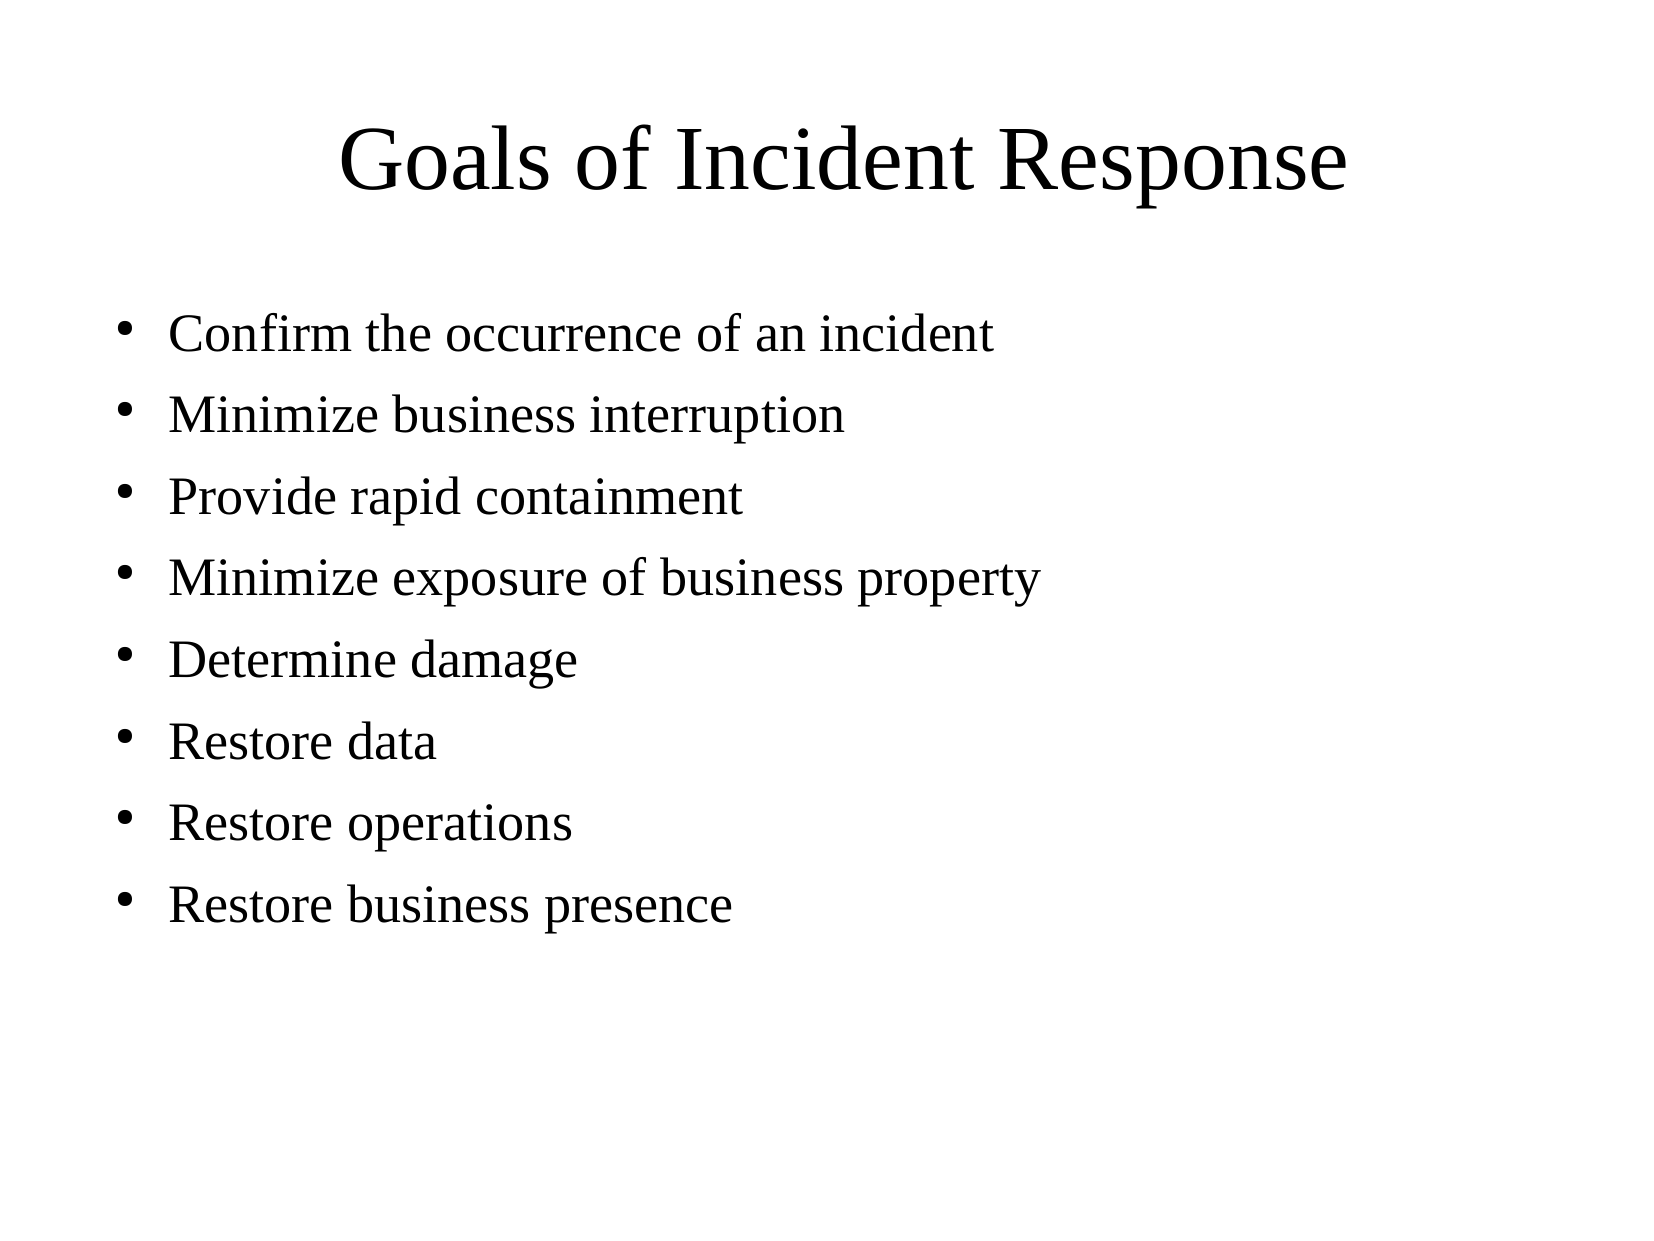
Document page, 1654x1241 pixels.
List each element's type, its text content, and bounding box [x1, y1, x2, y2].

list Confirm the occurrence of an incident Minimize business interruption Provide rapid containment Minimize exposure of business property Determine damage Restore data Restore operations Restore business presence [82, 289, 1571, 1108]
title Goals of Incident Response [82, 49, 1571, 257]
